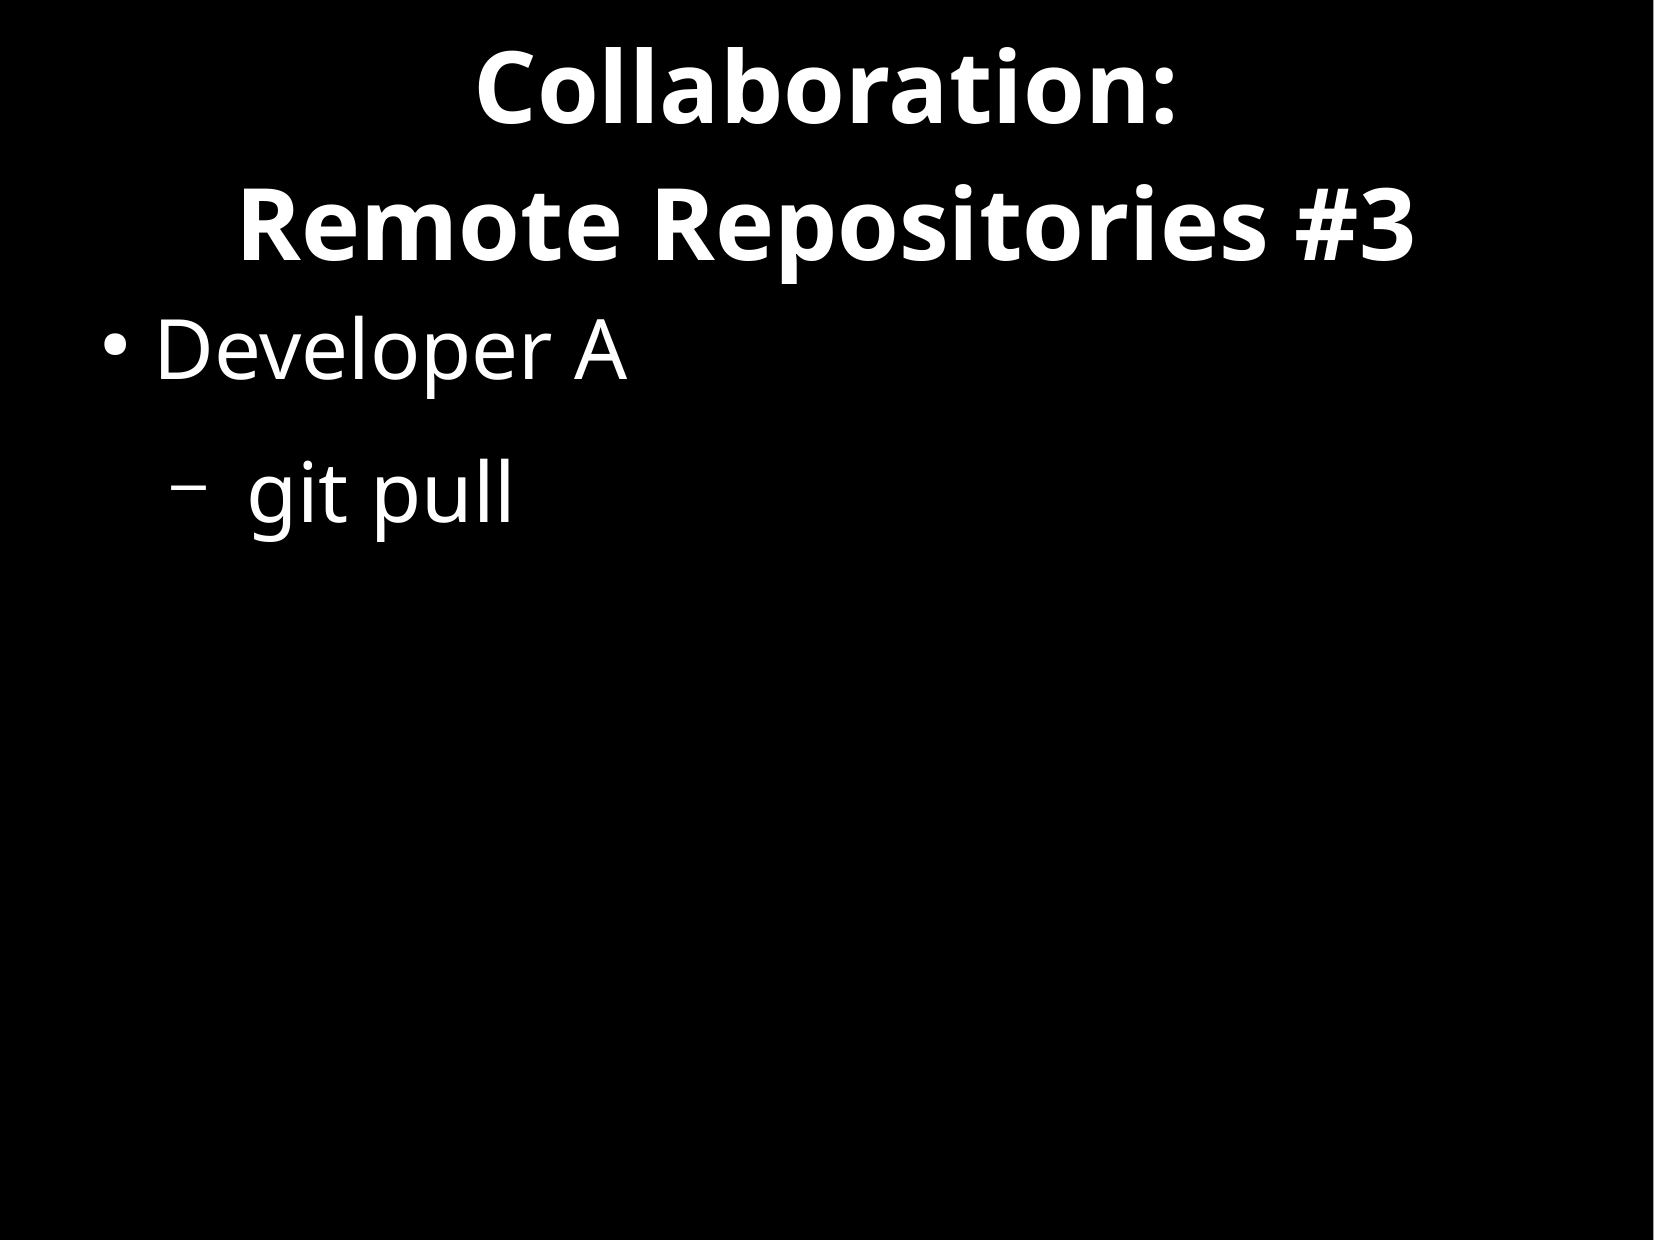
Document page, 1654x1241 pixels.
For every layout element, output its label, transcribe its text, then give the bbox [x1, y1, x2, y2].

title Collaboration: Remote Repositories #3 [82, 26, 1571, 280]
list Developer A git pull [82, 290, 1571, 1010]
